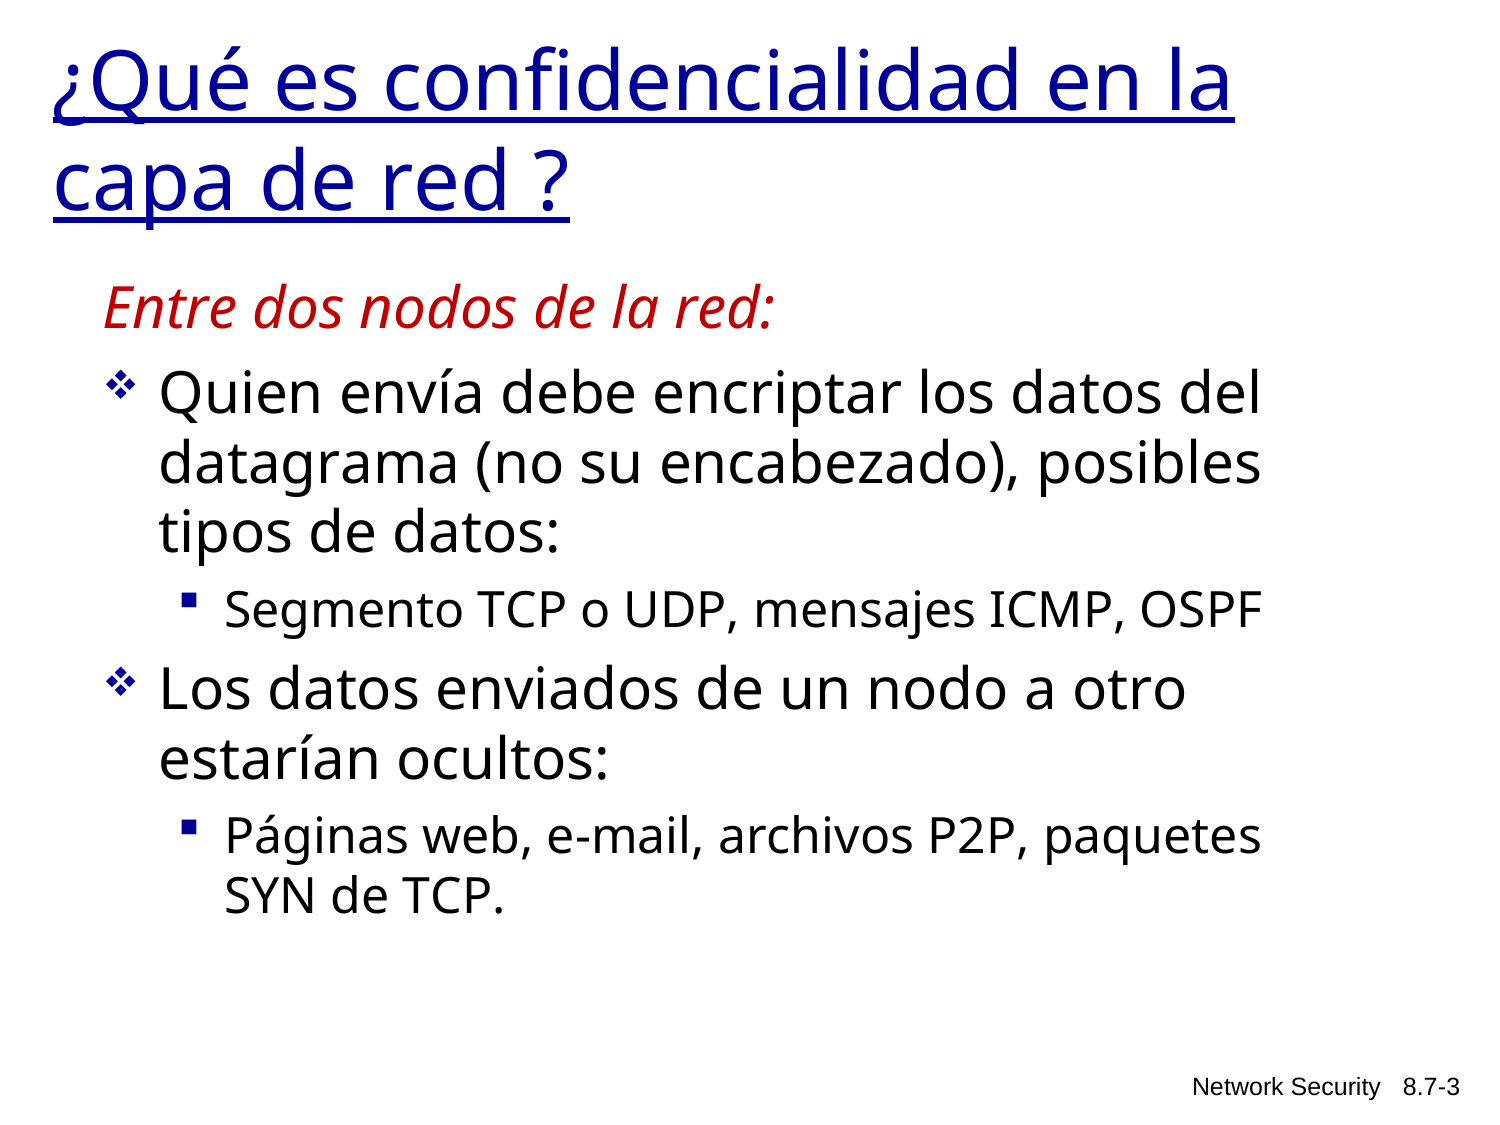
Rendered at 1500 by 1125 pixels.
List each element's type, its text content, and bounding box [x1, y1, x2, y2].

title ¿Qué es confidencialidad en la capa de red ? [37, 19, 1457, 166]
list Entre dos nodos de la red: Quien envía debe encriptar los datos del datagrama (no su encabezado), posibles tipos de datos: Segmento TCP o UDP, mensajes ICMP, OSPF Los datos enviados de un nodo a otro estarían ocultos: Páginas web, e-mail, archivos P2P, paquetes SYN de TCP. [87, 263, 1363, 1108]
text_box Network Security [762, 1062, 1397, 1114]
